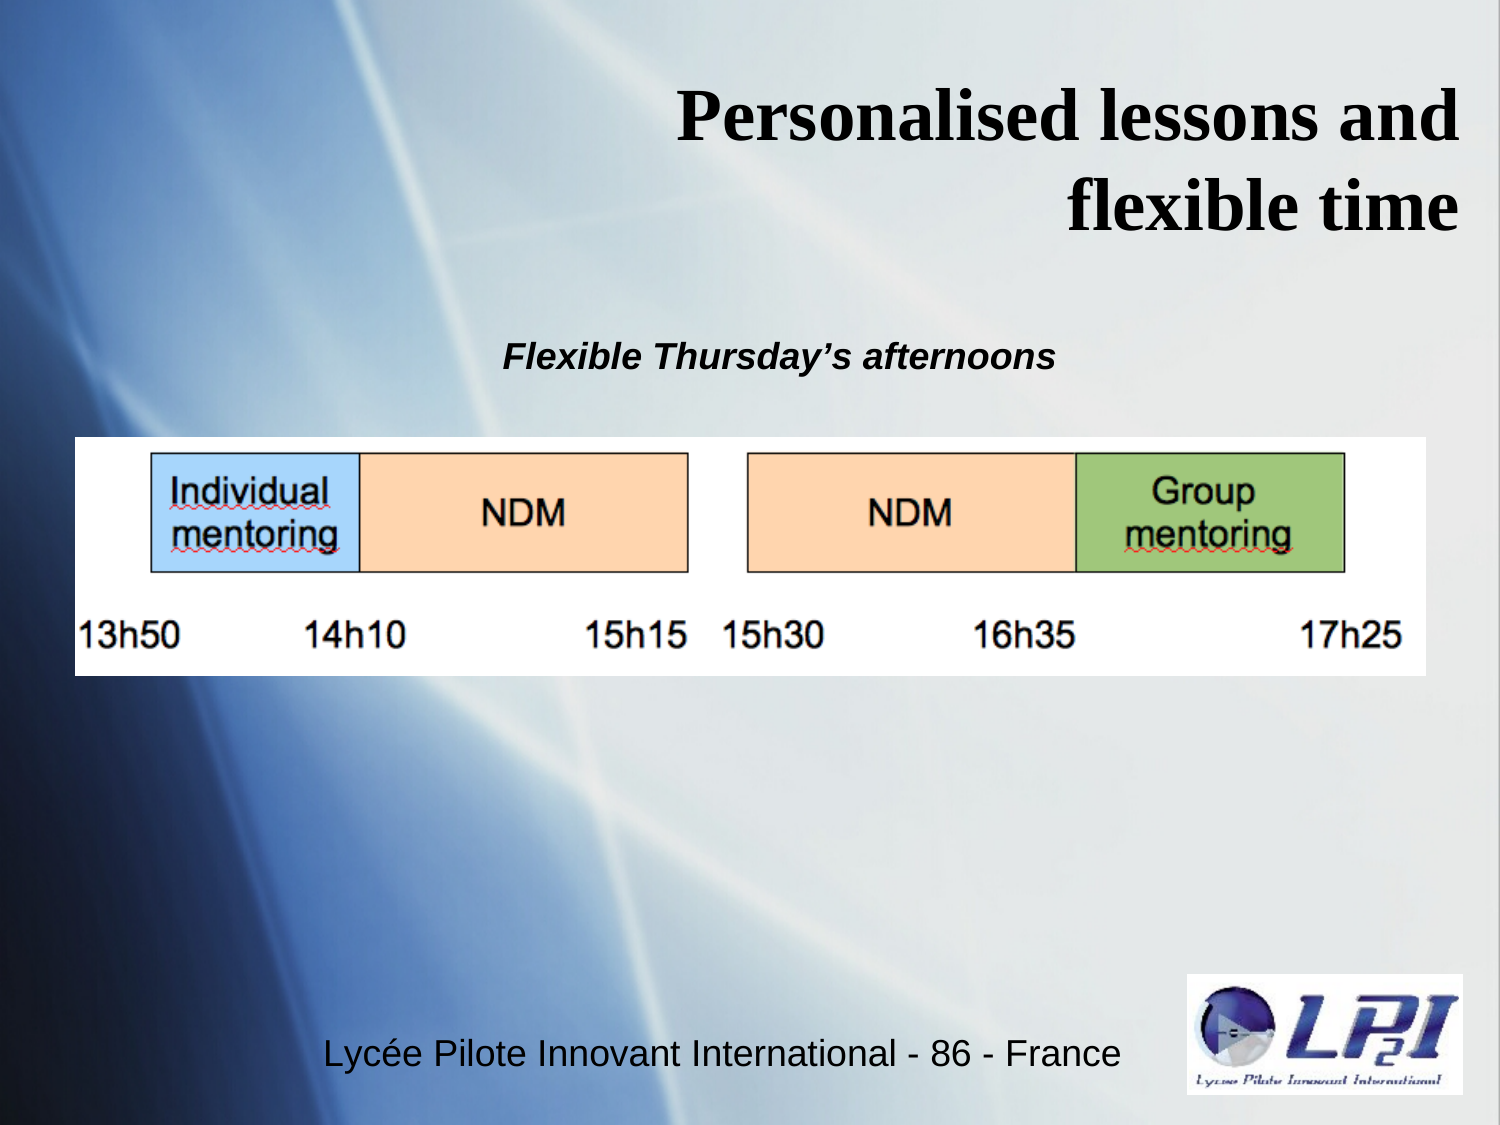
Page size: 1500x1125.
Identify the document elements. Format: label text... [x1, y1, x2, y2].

title Personalised lessons and flexible time [462, 57, 1475, 343]
text_box Lycée Pilote Innovant International - 86 - France [308, 1020, 1137, 1082]
text_box Flexible Thursday’s afternoons [487, 324, 1072, 386]
picture [0, 0, 1500, 1125]
